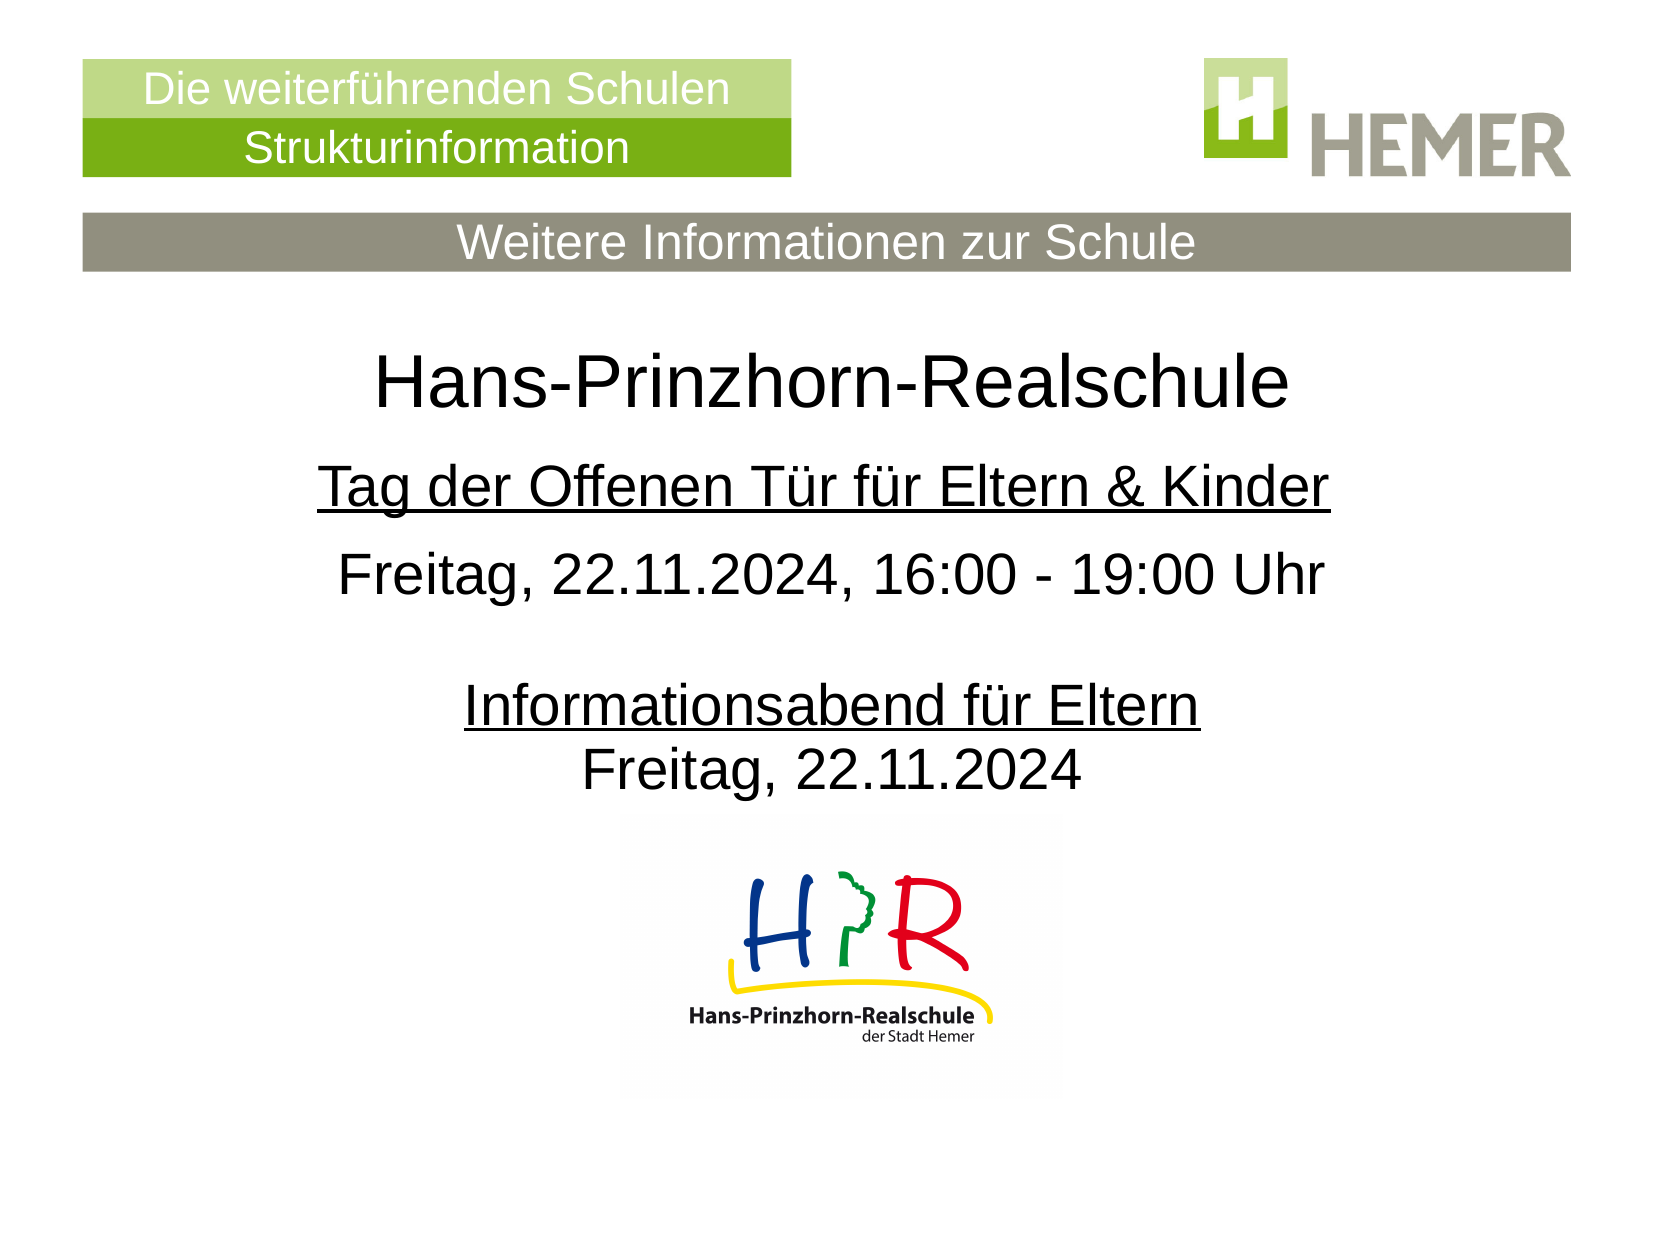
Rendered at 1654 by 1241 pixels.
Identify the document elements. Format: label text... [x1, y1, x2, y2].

subtitle Hans-Prinzhorn-Realschule Tag der Offenen Tür für Eltern & Kinder Freitag, 22.11.2024, 16:00 - 19:00 Uhr Informationsabend für Eltern Freitag, 22.11.2024 [88, 340, 1577, 1241]
picture [620, 814, 1063, 1099]
picture [1203, 58, 1571, 178]
title Weitere Informationen zur Schule [82, 212, 1571, 272]
